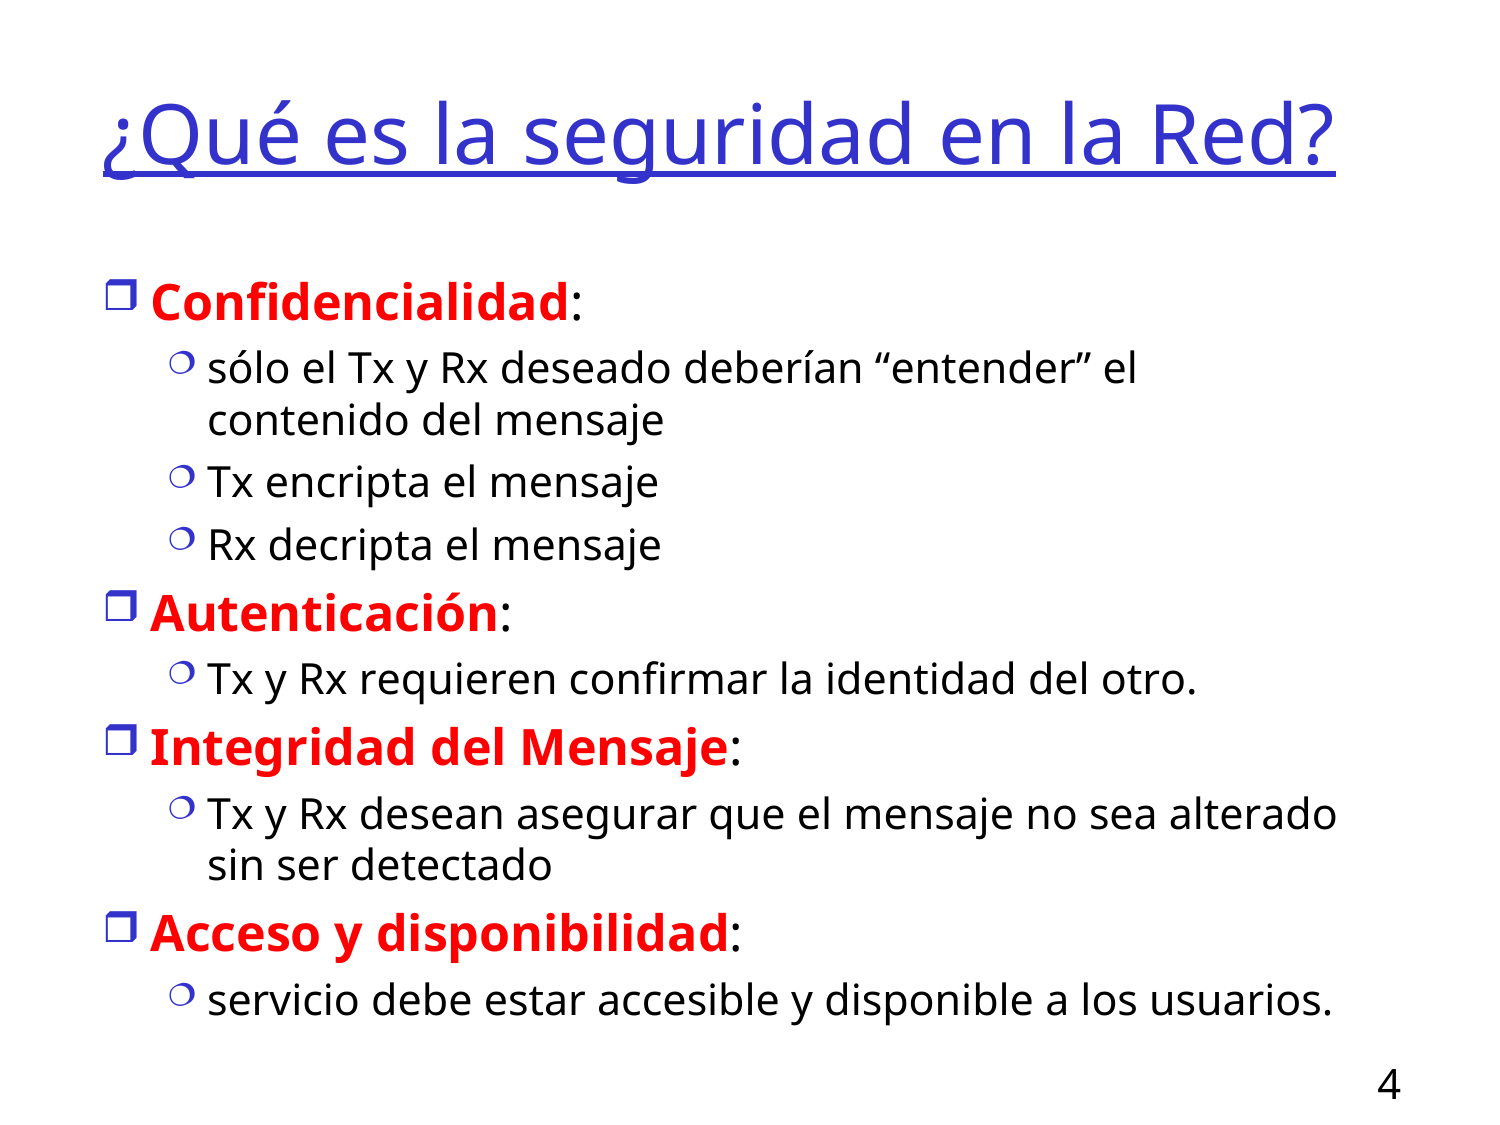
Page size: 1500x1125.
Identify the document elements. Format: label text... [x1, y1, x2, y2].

title ¿Qué es la seguridad en la Red? [87, 23, 1363, 239]
list Confidencialidad: sólo el Tx y Rx deseado deberían “entender” el contenido del mensaje Tx encripta el mensaje Rx decripta el mensaje Autenticación: Tx y Rx requieren confirmar la identidad del otro. Integridad del Mensaje: Tx y Rx desean asegurar que el mensaje no sea alterado sin ser detectado Acceso y disponibilidad: servicio debe estar accesible y disponible a los usuarios. [87, 262, 1363, 1085]
